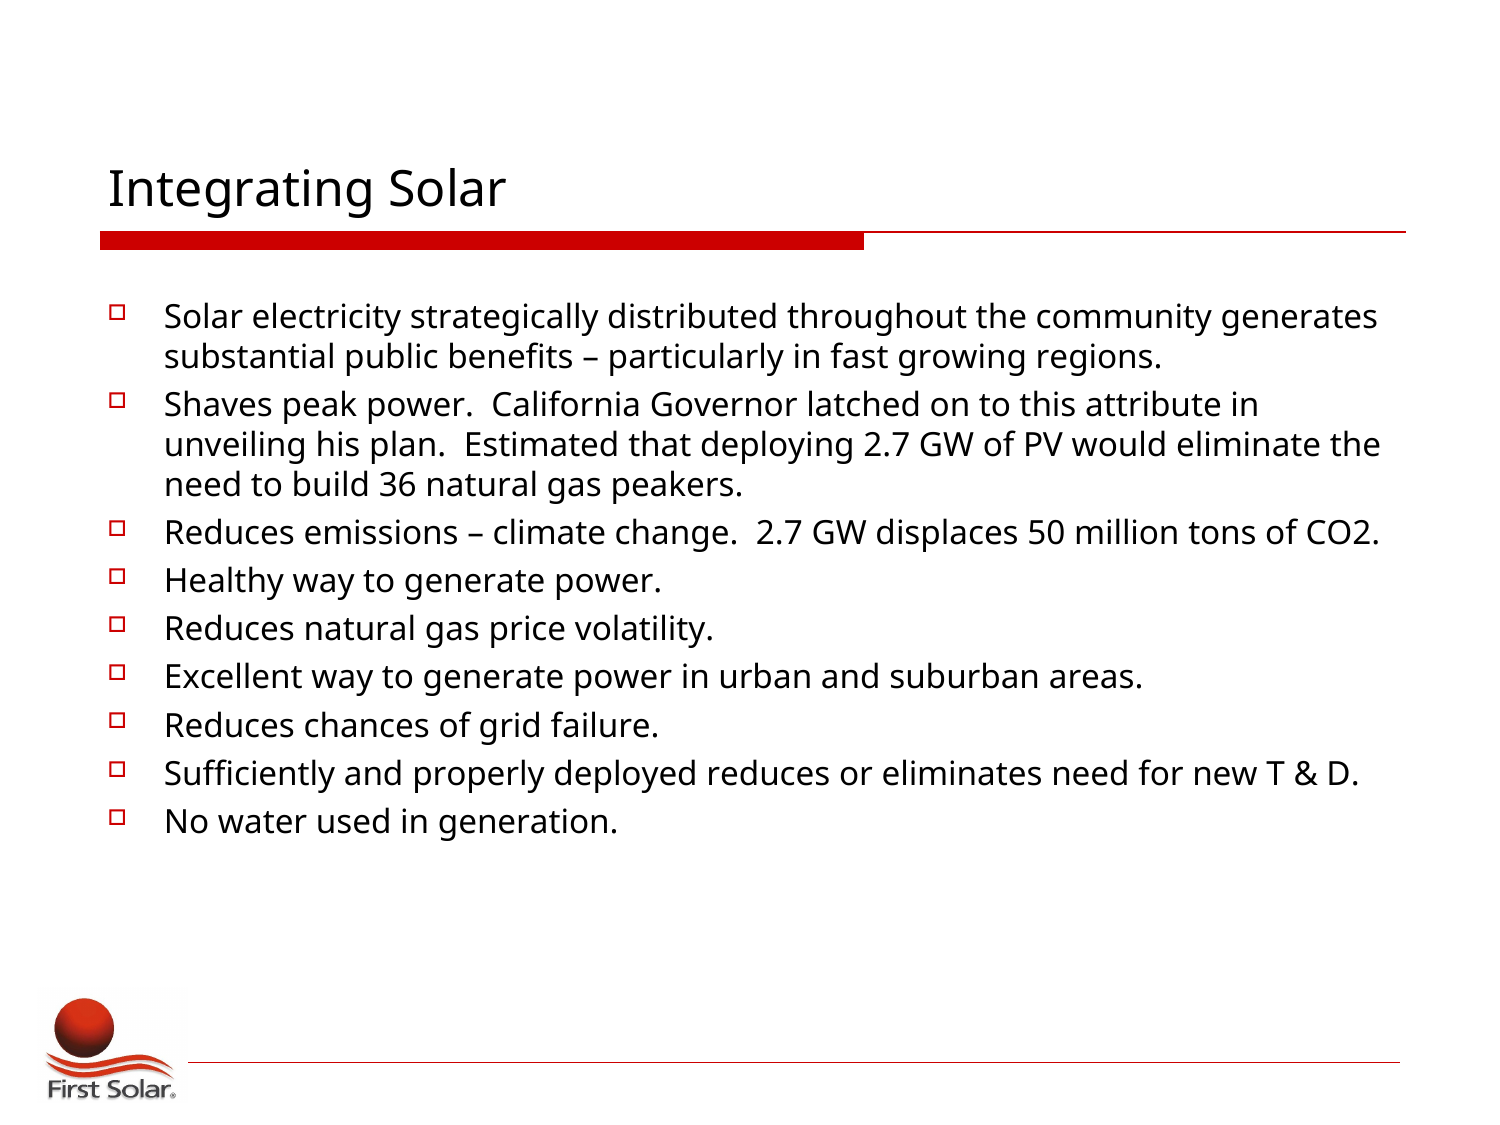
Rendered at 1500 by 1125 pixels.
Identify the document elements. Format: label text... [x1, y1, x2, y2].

picture [37, 987, 188, 1103]
list Solar electricity strategically distributed throughout the community generates substantial public benefits – particularly in fast growing regions. Shaves peak power. California Governor latched on to this attribute in unveiling his plan. Estimated that deploying 2.7 GW of PV would eliminate the need to build 36 natural gas peakers. Reduces emissions – climate change. 2.7 GW displaces 50 million tons of CO2. Healthy way to generate power. Reduces natural gas price volatility. Excellent way to generate power in urban and suburban areas. Reduces chances of grid failure. Sufficiently and properly deployed reduces or eliminates need for new T & D. No water used in generation. [92, 287, 1406, 1025]
title Integrating Solar [94, 24, 1407, 225]
